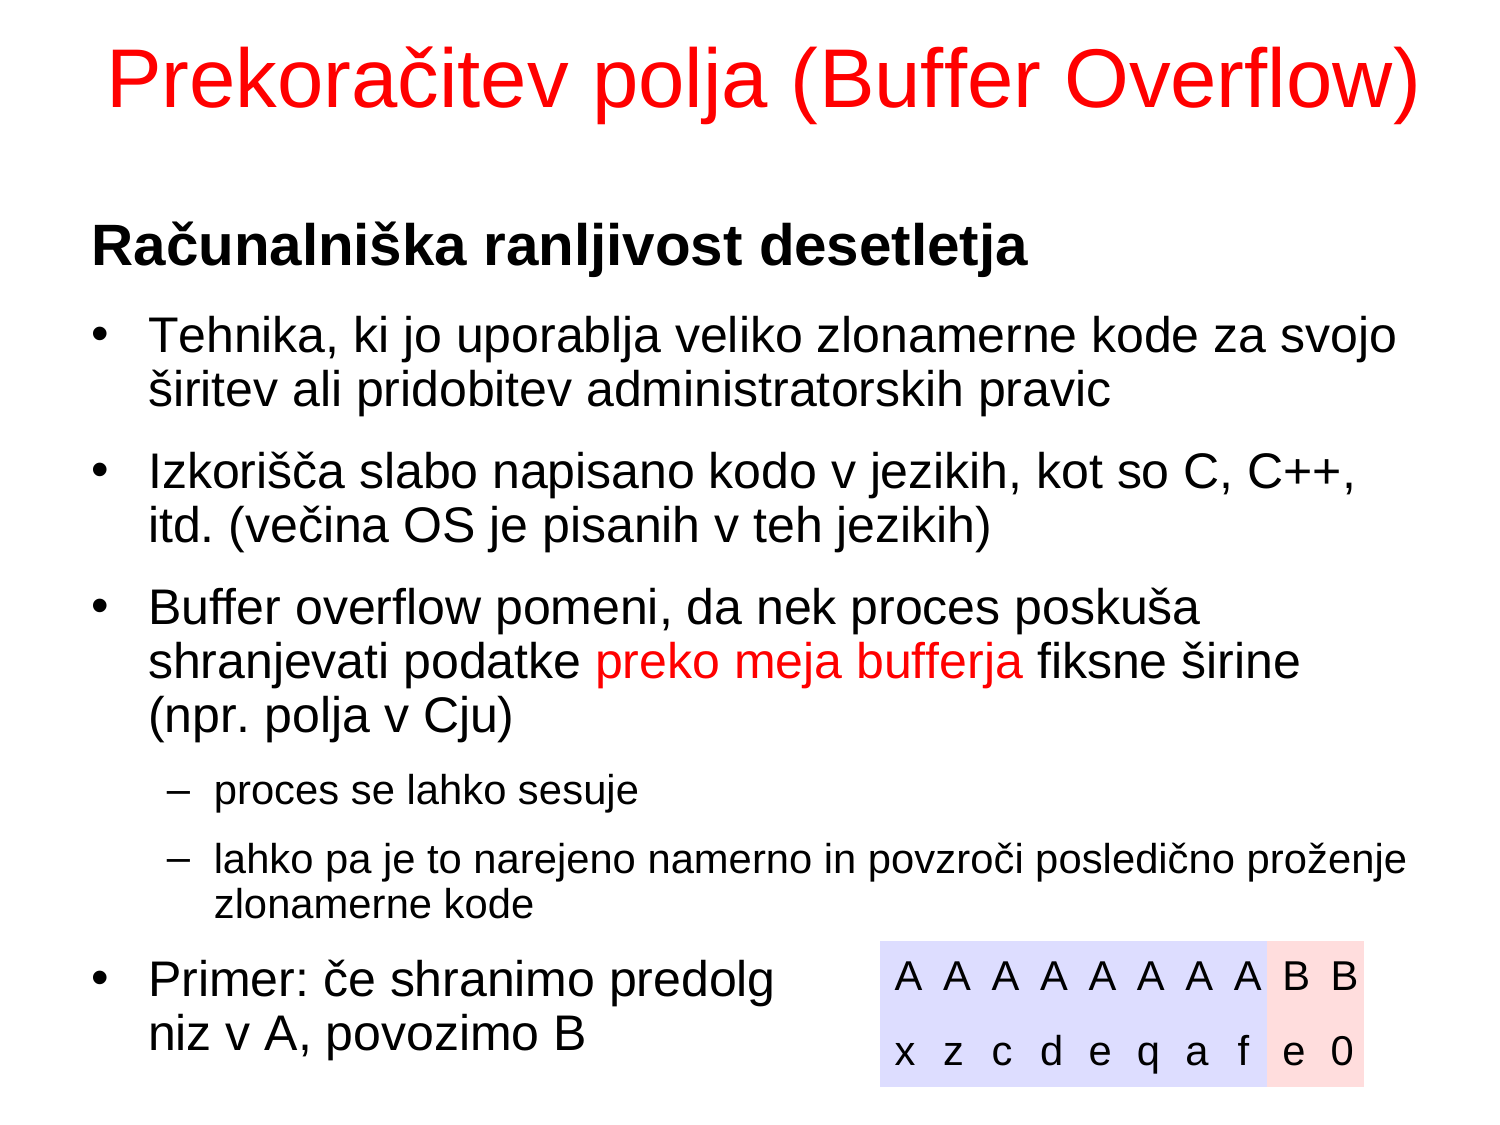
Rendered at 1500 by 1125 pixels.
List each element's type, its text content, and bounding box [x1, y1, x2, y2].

table_header A [1171, 941, 1219, 1016]
table_cell e [1267, 1016, 1316, 1087]
table_cell x [880, 1016, 928, 1087]
table_header A [1122, 941, 1171, 1016]
table_header B [1267, 941, 1316, 1016]
table_header A [1219, 941, 1267, 1016]
table_cell q [1122, 1016, 1171, 1087]
table_header B [1316, 941, 1364, 1016]
list Računalniška ranljivost desetletja Tehnika, ki jo uporablja veliko zlonamerne kode za svojo širitev ali pridobitev administratorskih pravic Izkorišča slabo napisano kodo v jezikih, kot so C, C++, itd. (večina OS je pisanih v teh jezikih) Buffer overflow pomeni, da nek proces poskuša shranjevati podatke preko meja bufferja fiksne širine (npr. polja v Cju) proces se lahko sesuje lahko pa je to narejeno namerno in povzroči posledično proženje zlonamerne kode Primer: če shranimo predolg niz v A, povozimo B [76, 208, 1427, 1069]
table_cell d [1025, 1016, 1074, 1087]
title Prekoračitev polja (Buffer Overflow) [88, 0, 1439, 149]
table_header A [880, 941, 928, 1016]
table_header A [977, 941, 1025, 1016]
table_cell a [1171, 1016, 1219, 1087]
table_cell e [1074, 1016, 1122, 1087]
table_header A [1074, 941, 1122, 1016]
table_cell z [928, 1016, 977, 1087]
table_header A [1025, 941, 1074, 1016]
table_cell f [1219, 1016, 1267, 1087]
table_header A [928, 941, 977, 1016]
table_cell 0 [1316, 1016, 1364, 1087]
table_cell c [977, 1016, 1025, 1087]
